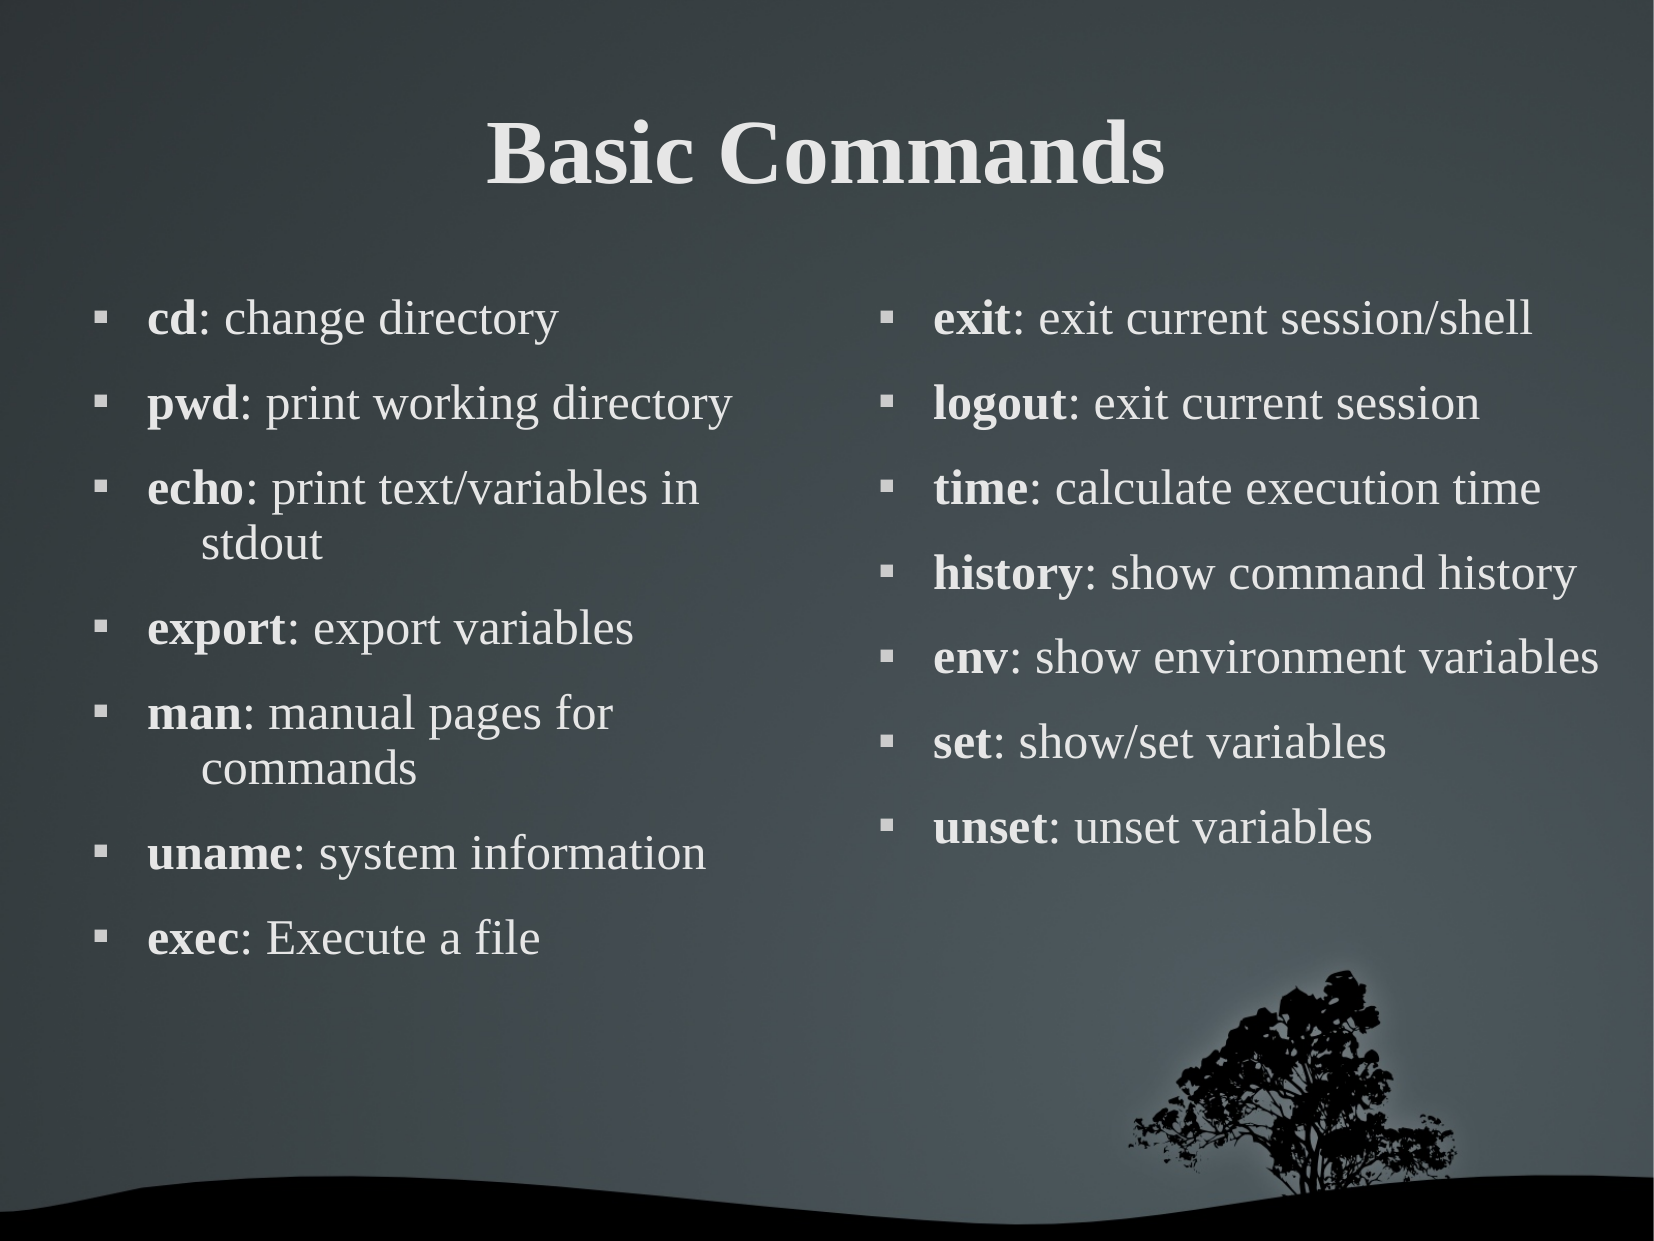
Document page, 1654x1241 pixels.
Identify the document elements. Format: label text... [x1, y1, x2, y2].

list exit: exit current session/shell logout: exit current session time: calculate execution time history: show command history env: show environment variables set: show/set variables unset: unset variables [845, 290, 1625, 1241]
title Basic Commands [82, 49, 1571, 257]
picture [0, 0, 1654, 1241]
list cd: change directory pwd: print working directory echo: print text/variables in stdout export: export variables man: manual pages for commands uname: system information exec: Execute a file [59, 290, 809, 1241]
